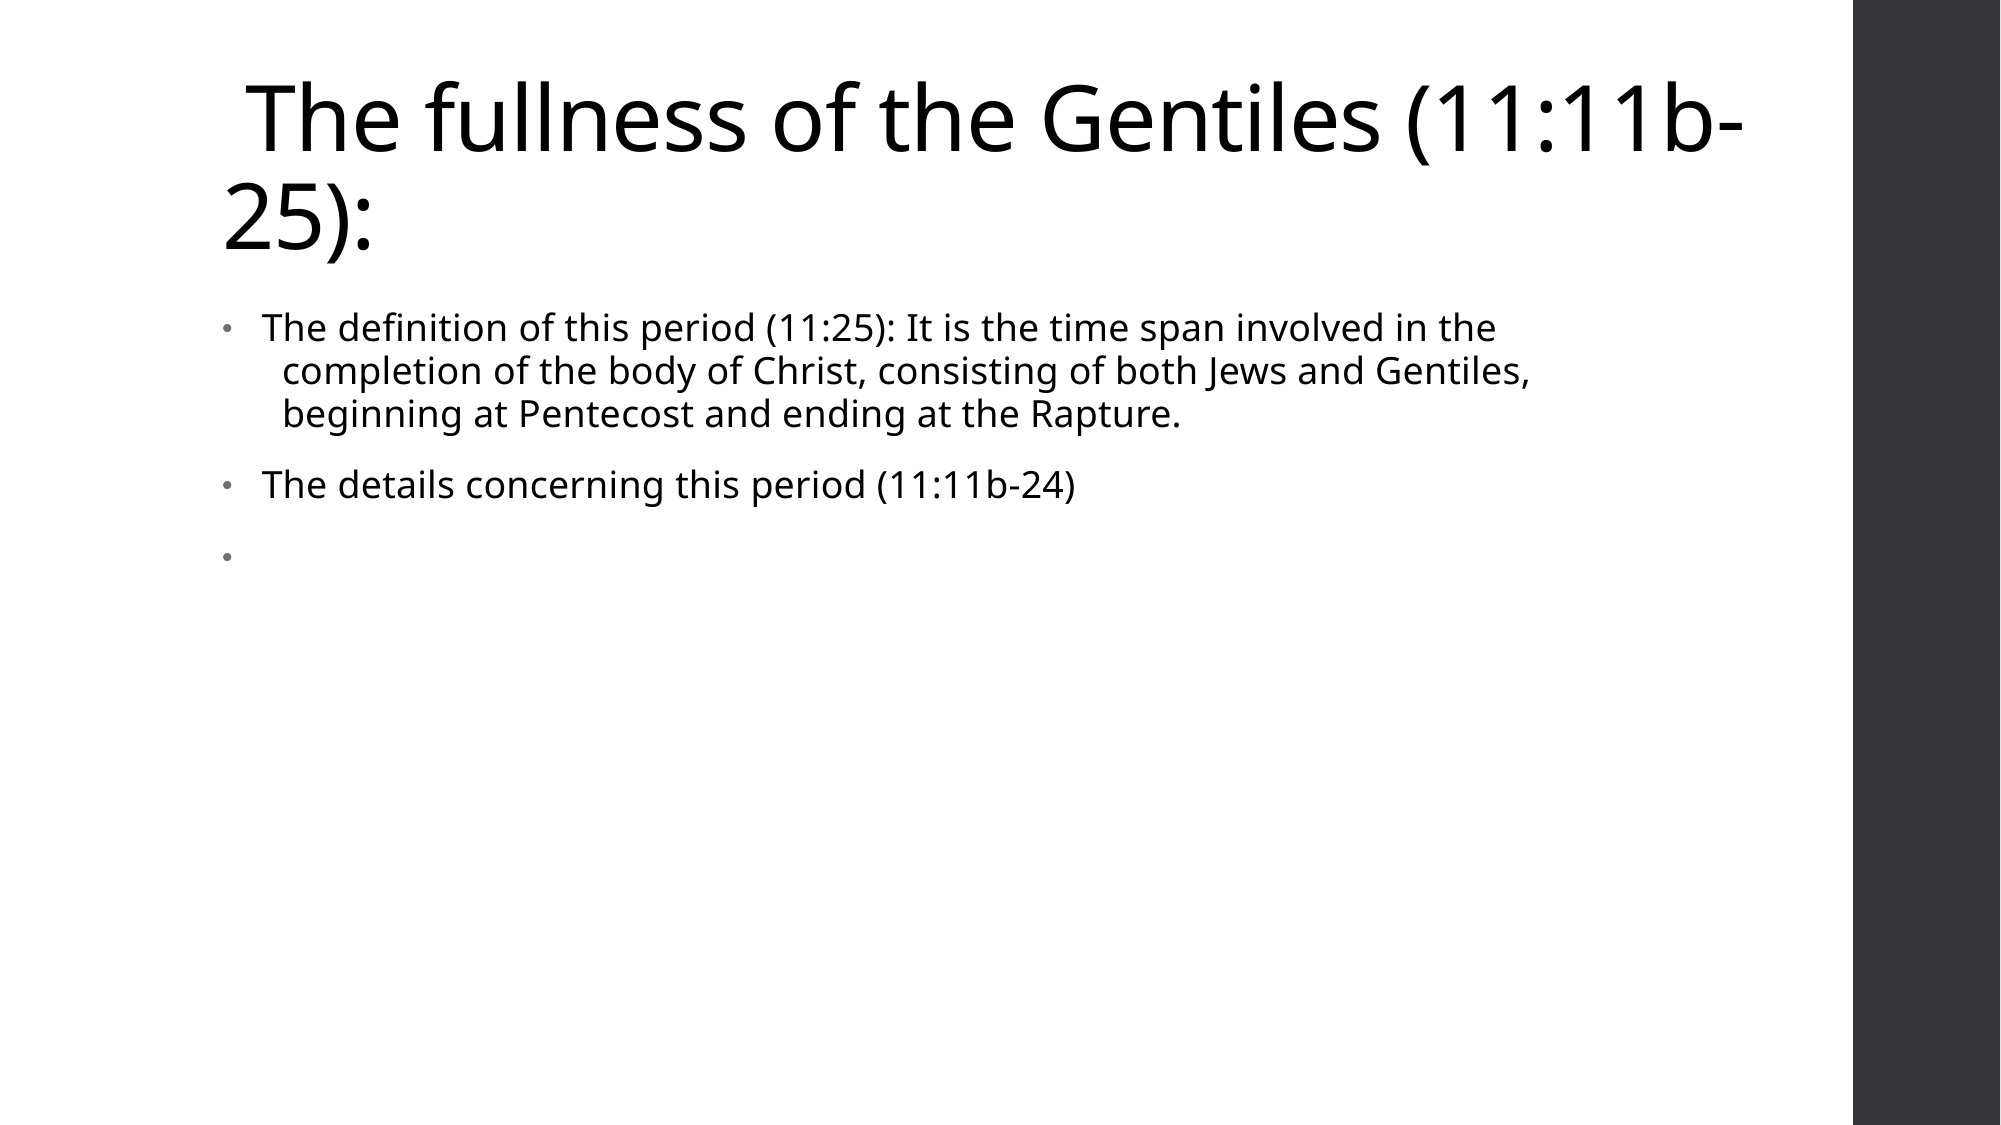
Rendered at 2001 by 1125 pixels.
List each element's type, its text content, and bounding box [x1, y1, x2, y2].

list The definition of this period (11:25): It is the time span involved in the completion of the body of Christ, consisting of both Jews and Gentiles, beginning at Pentecost and ending at the Rapture. The details concerning this period (11:11b-24) [206, 299, 1617, 1014]
title The fullness of the Gentiles (11:11b-25): [206, 60, 1797, 278]
